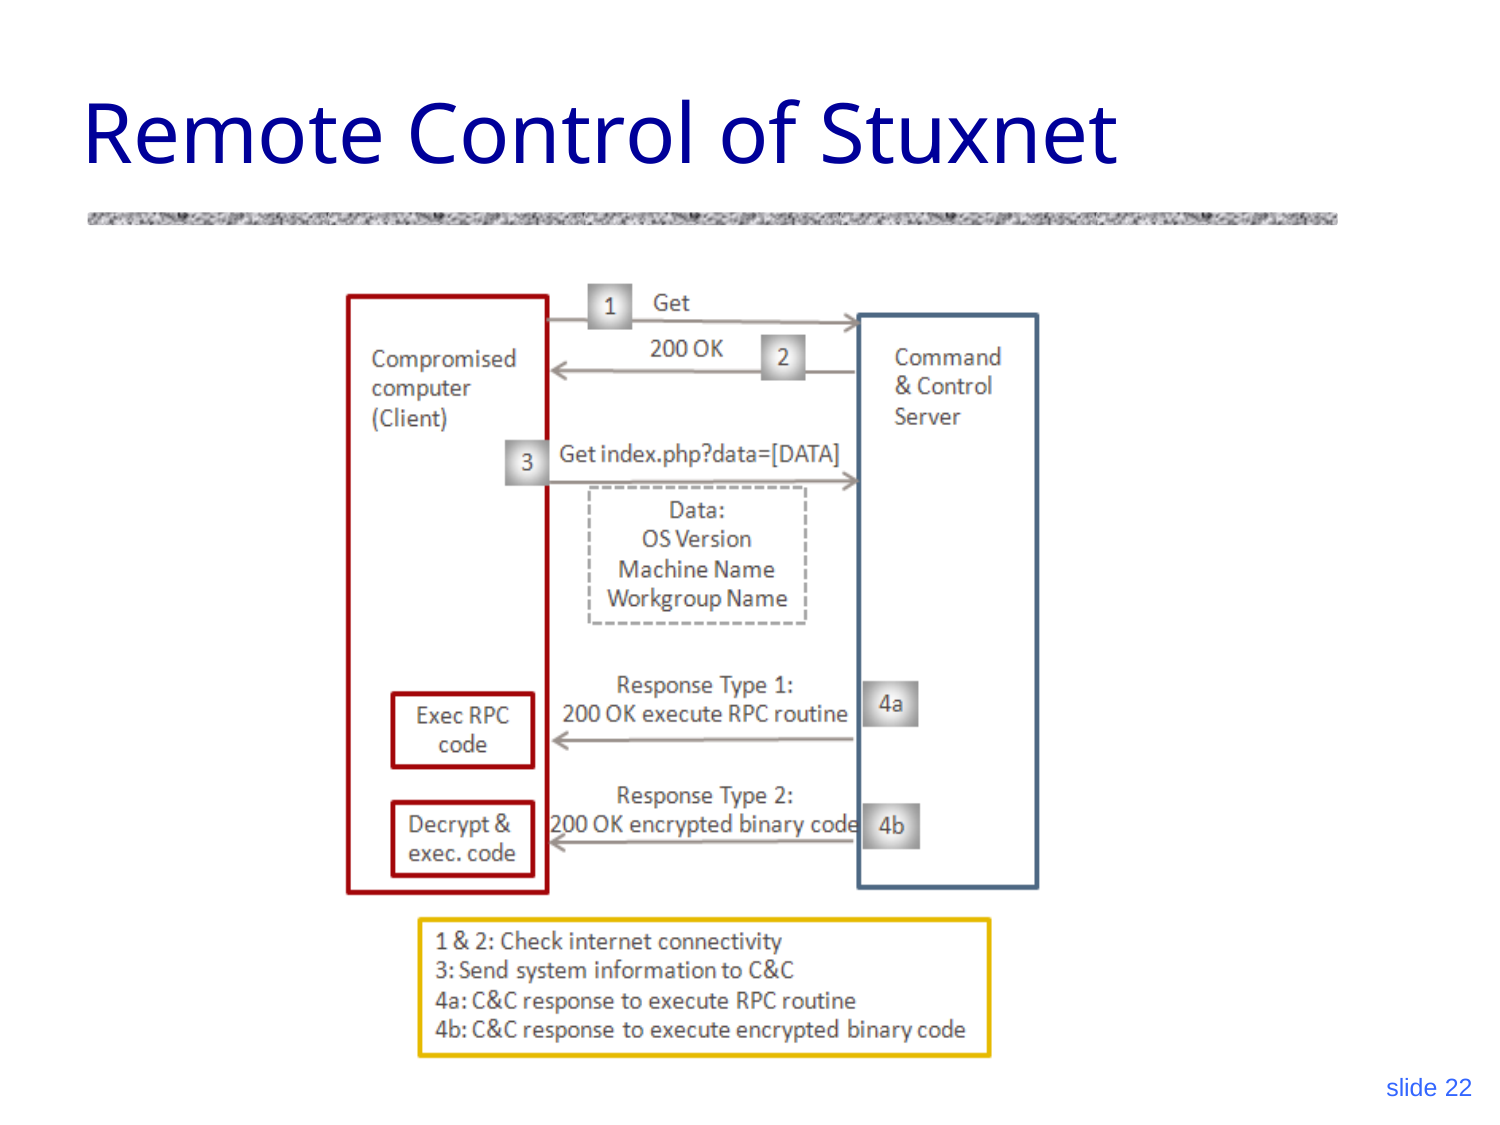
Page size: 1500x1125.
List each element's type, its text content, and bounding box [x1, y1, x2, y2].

picture [324, 262, 1063, 1075]
title Remote Control of Stuxnet [66, 37, 1342, 188]
text_box slide <number> [1187, 1025, 1488, 1110]
picture [87, 212, 1338, 226]
